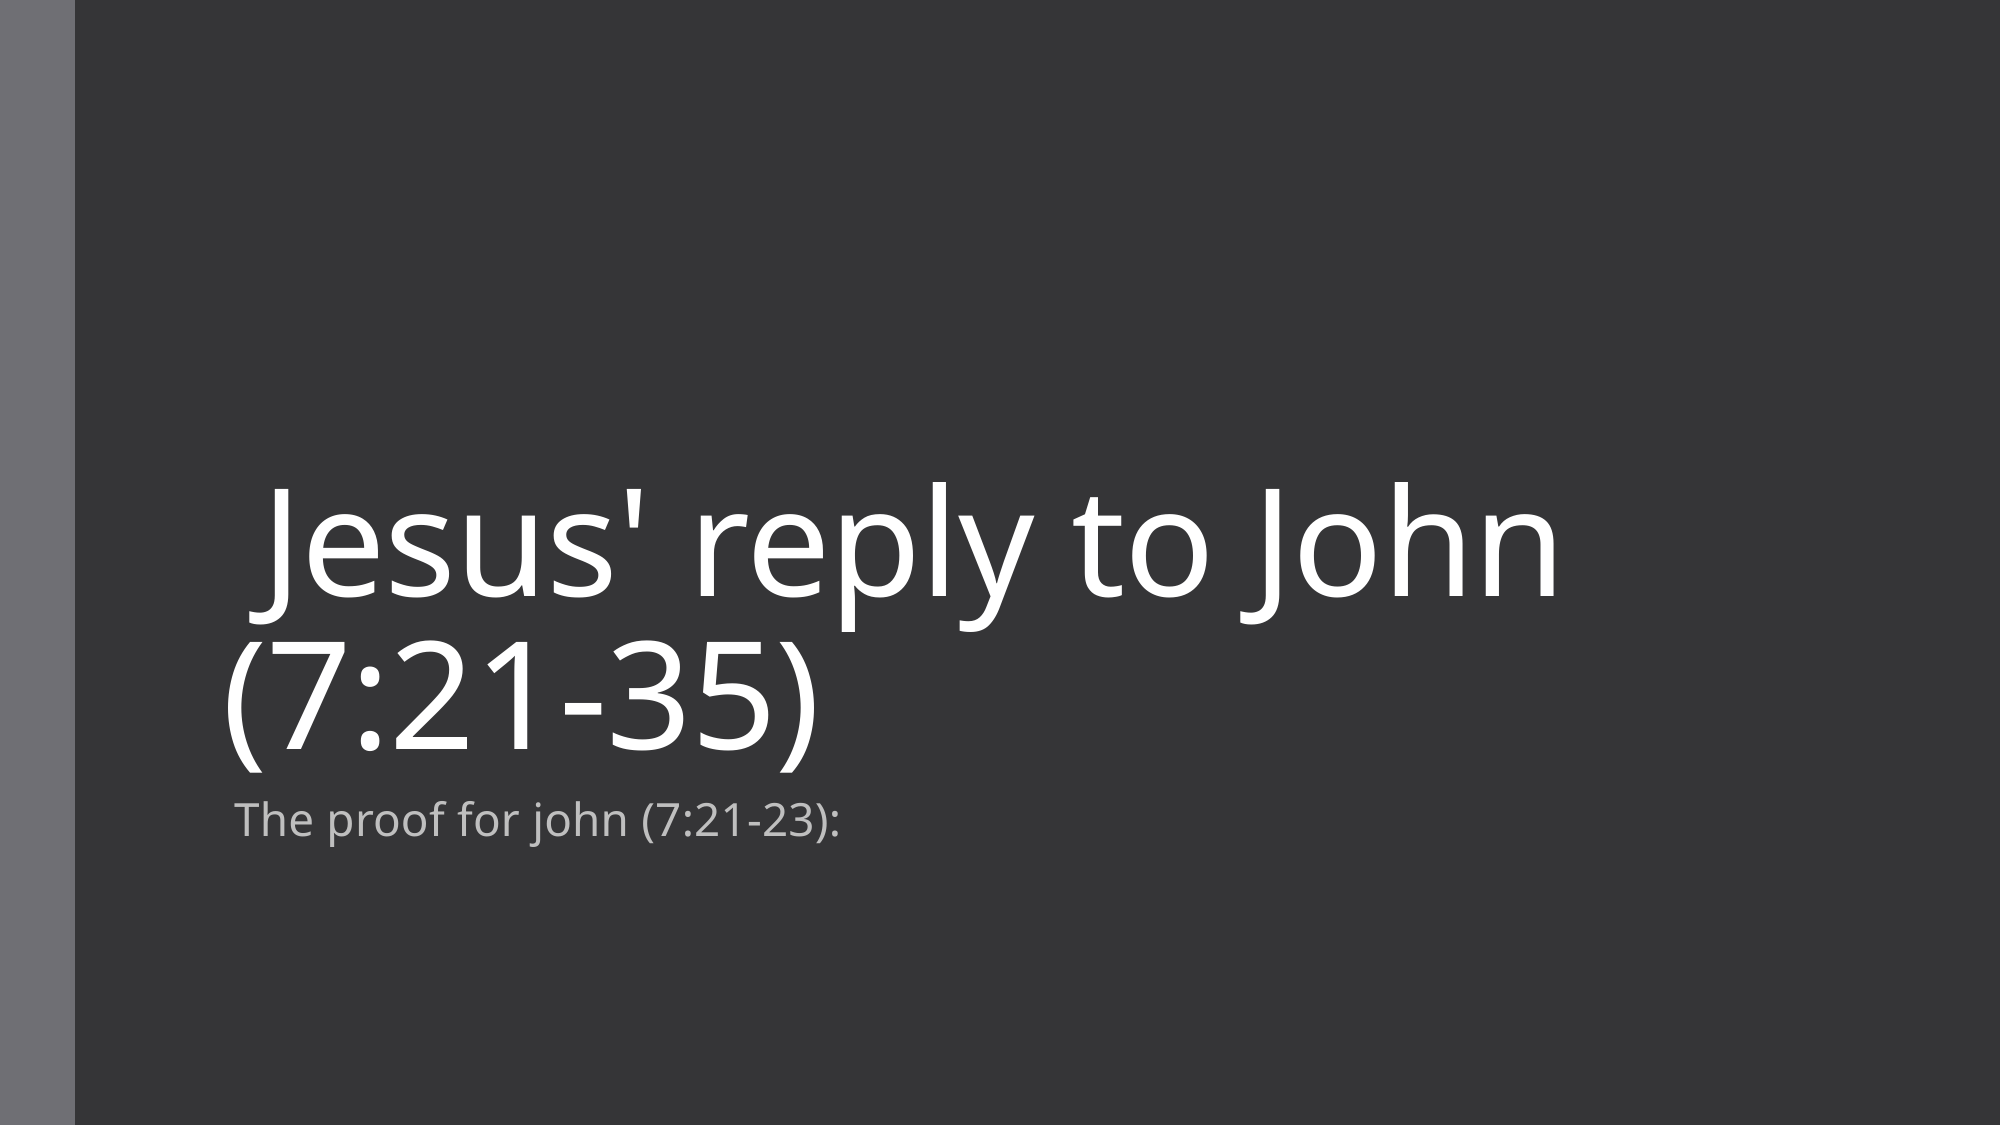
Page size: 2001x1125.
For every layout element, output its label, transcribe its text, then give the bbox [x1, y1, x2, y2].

title Jesus' reply to John (7:21-35) [206, 124, 1752, 787]
subtitle The proof for john (7:21-23): [206, 787, 1752, 1066]
